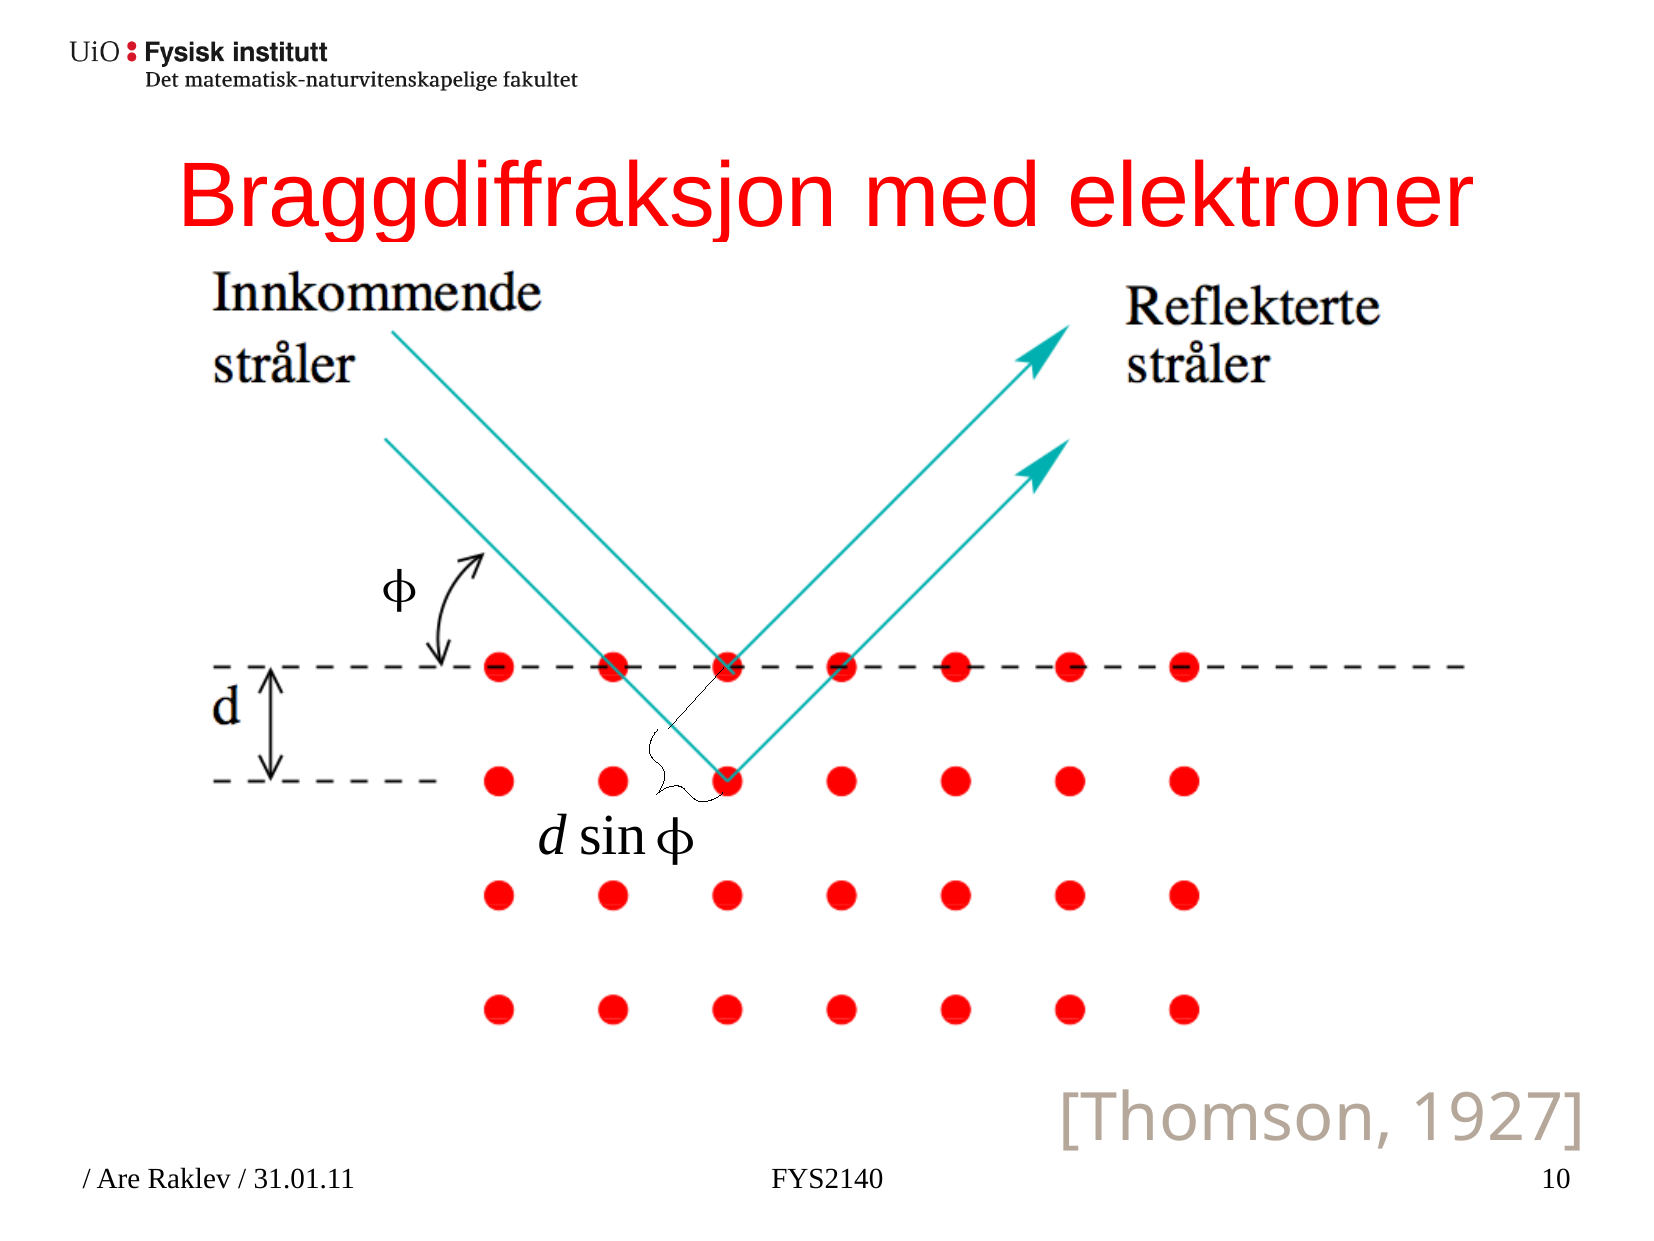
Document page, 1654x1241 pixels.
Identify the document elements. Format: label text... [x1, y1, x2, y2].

chart [529, 800, 703, 873]
text_box [Thomson, 1927] [1020, 1061, 1575, 1151]
picture [186, 242, 1501, 1101]
picture [68, 37, 581, 93]
text_box [357, 551, 430, 625]
title Braggdiffraksjon med elektroner [82, 90, 1571, 298]
chart [374, 554, 424, 619]
